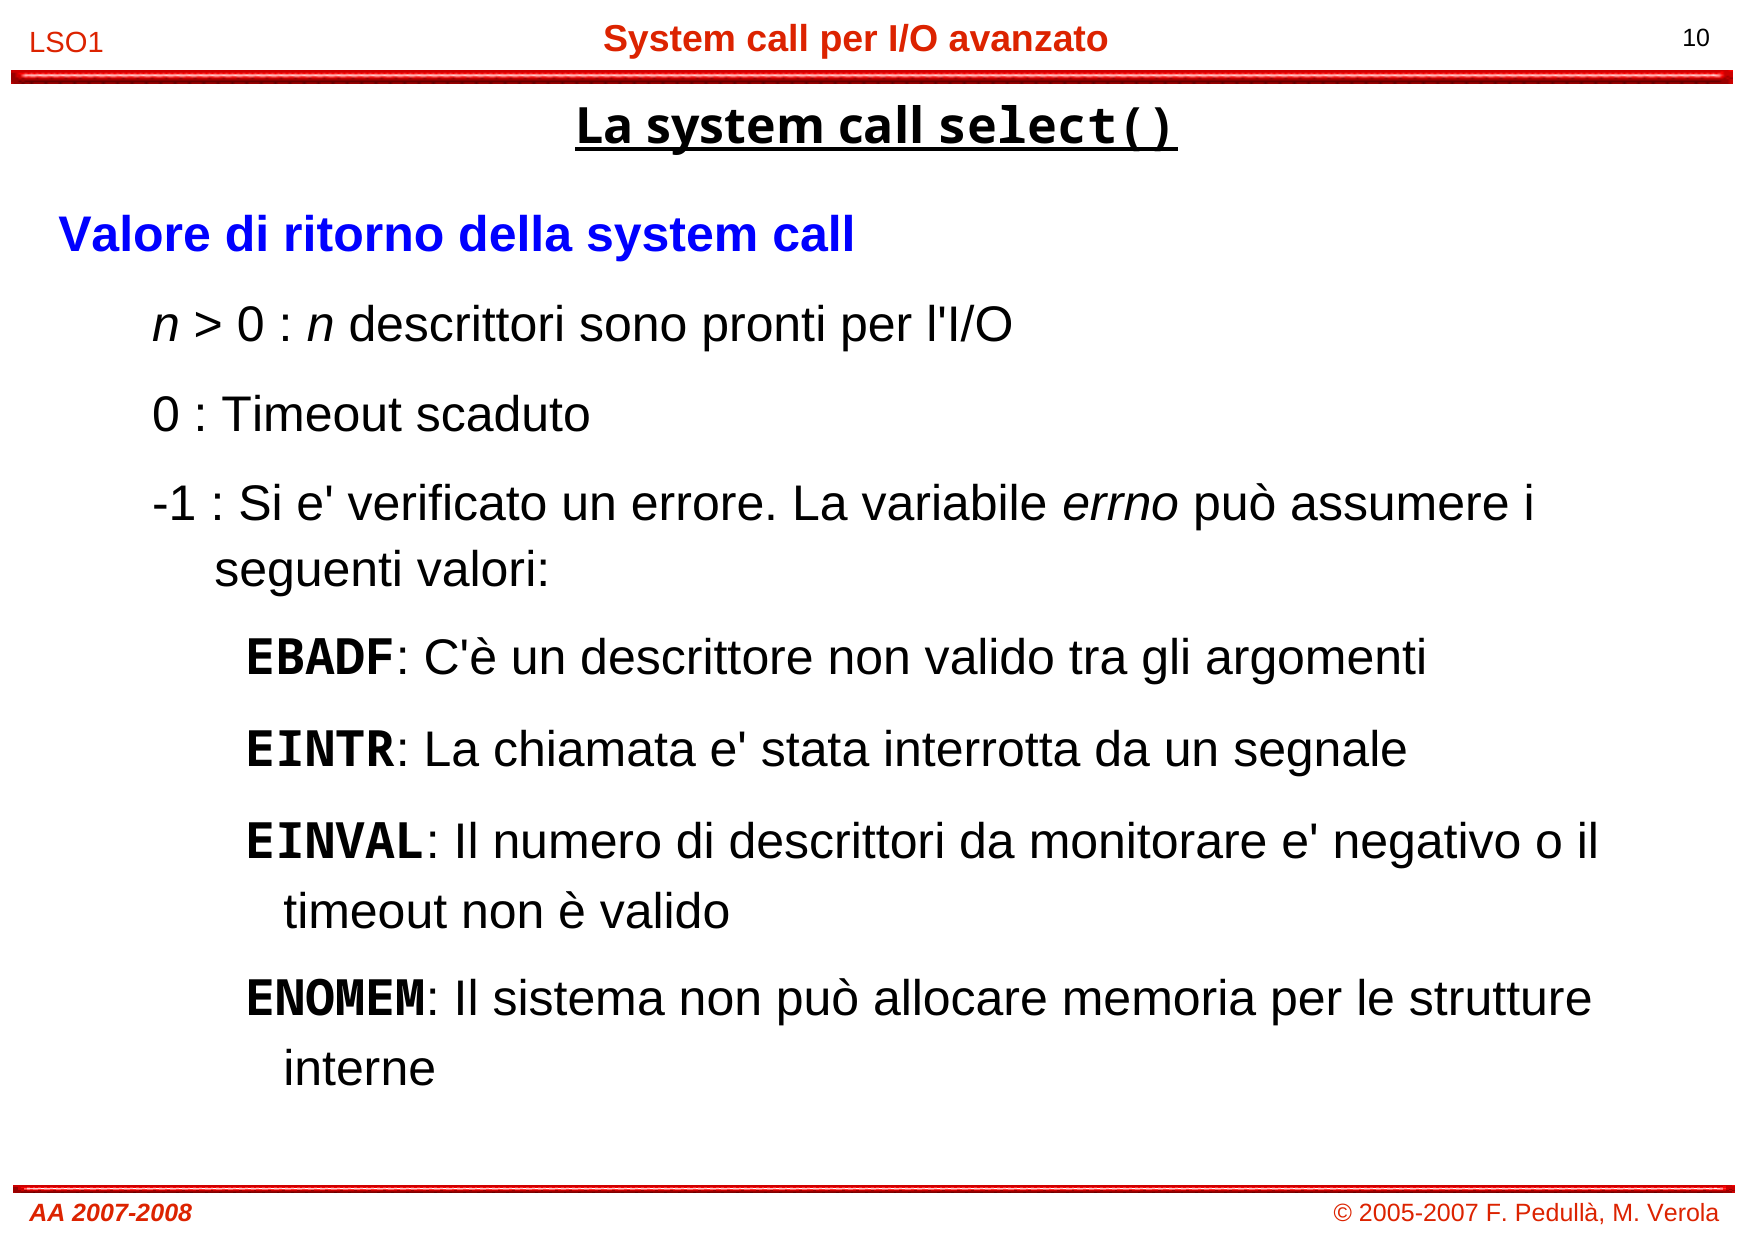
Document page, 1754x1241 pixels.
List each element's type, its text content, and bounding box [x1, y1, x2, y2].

picture [11, 70, 1733, 84]
list Valore di ritorno della system call n > 0 : n descrittori sono pronti per l'I/O 0 : Timeout scaduto -1 : Si e' verificato un errore. La variabile errno può assumere i seguenti valori: EBADF: C'è un descrittore non valido tra gli argomenti EINTR: La chiamata e' stata interrotta da un segnale EINVAL: Il numero di descrittori da monitorare e' negativo o il timeout non è valido ENOMEM: Il sistema non può allocare memoria per le strutture interne [58, 206, 1696, 1087]
title La system call select() [40, 78, 1713, 174]
picture [13, 1185, 1735, 1193]
